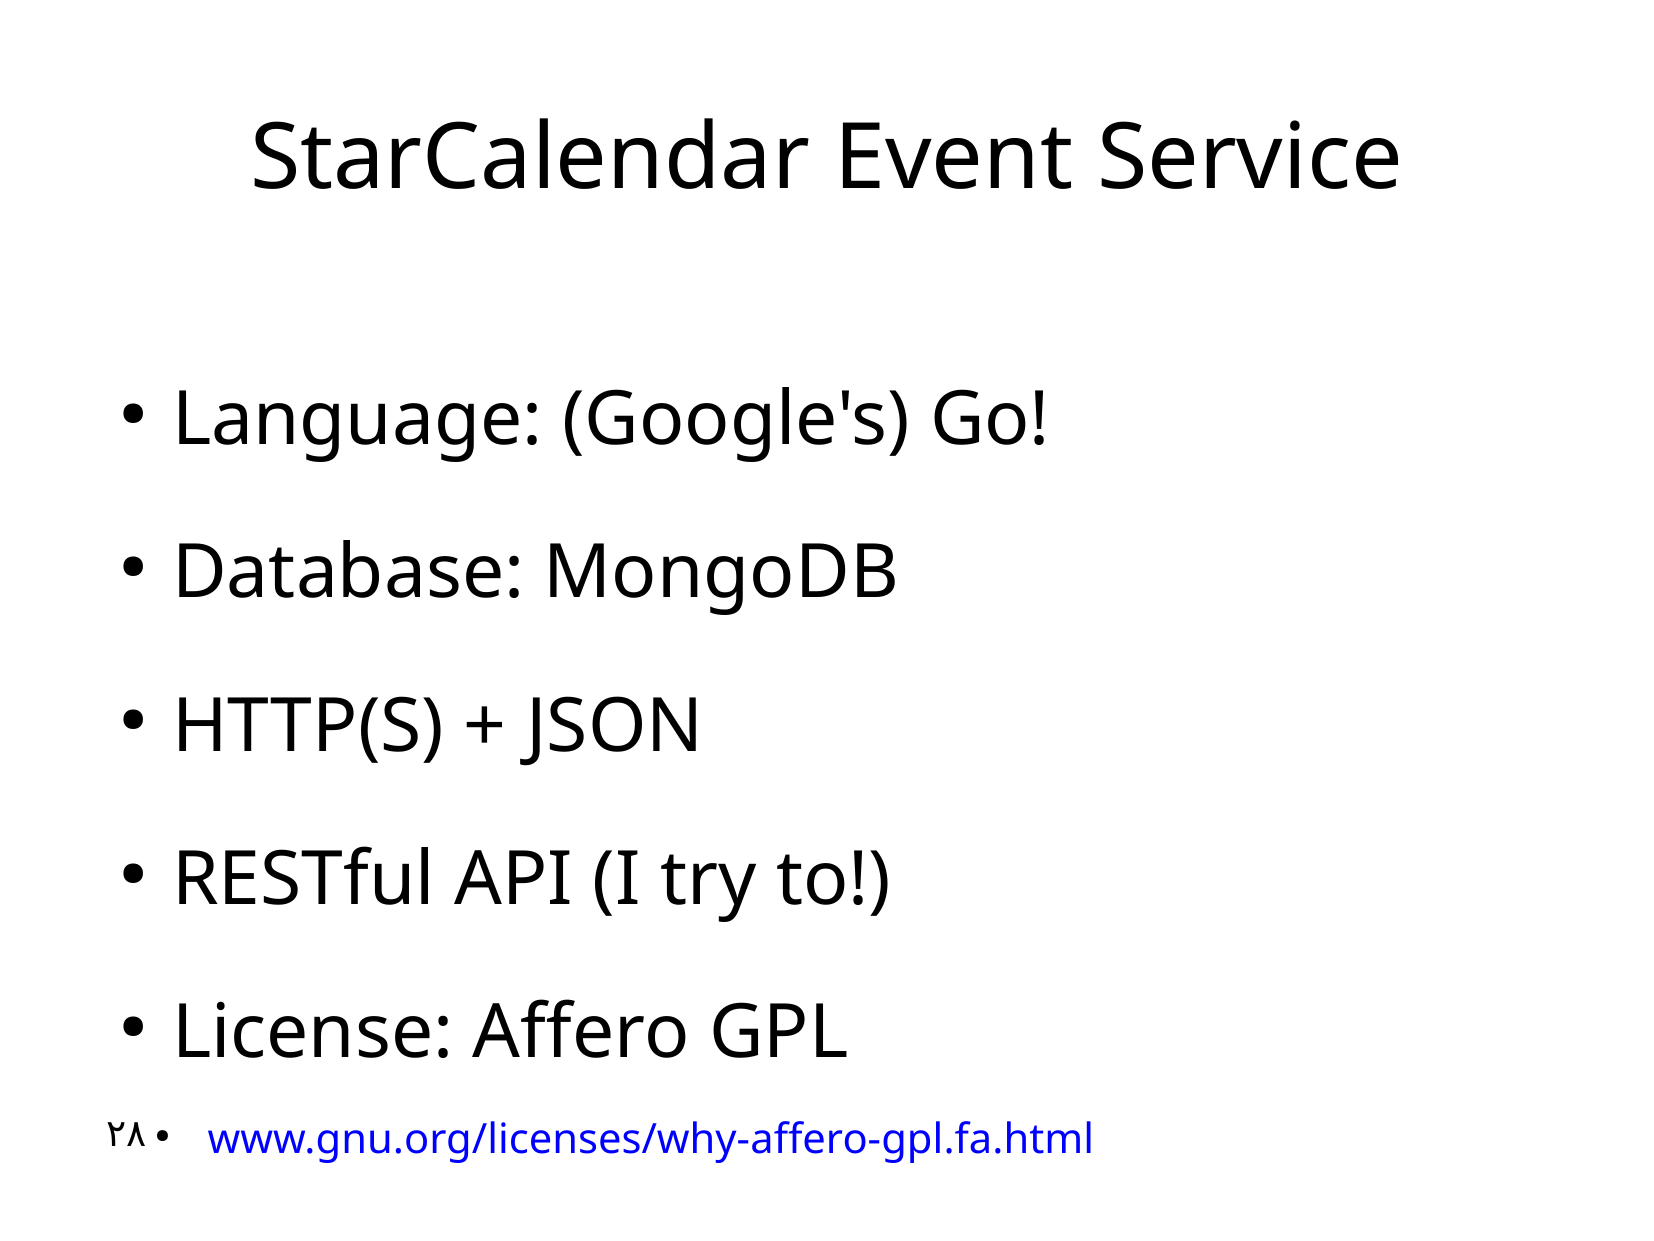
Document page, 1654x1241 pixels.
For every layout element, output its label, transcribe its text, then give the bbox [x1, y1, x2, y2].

text_box Language: (Google's) Go! Database: MongoDB HTTP(S) + JSON RESTful API (I try to!) License: Affero GPL www.gnu.org/licenses/why-affero-gpl.fa.html [105, 305, 1591, 1030]
text_box ۲۸ [91, 1104, 166, 1175]
title StarCalendar Event Service [82, 49, 1571, 257]
